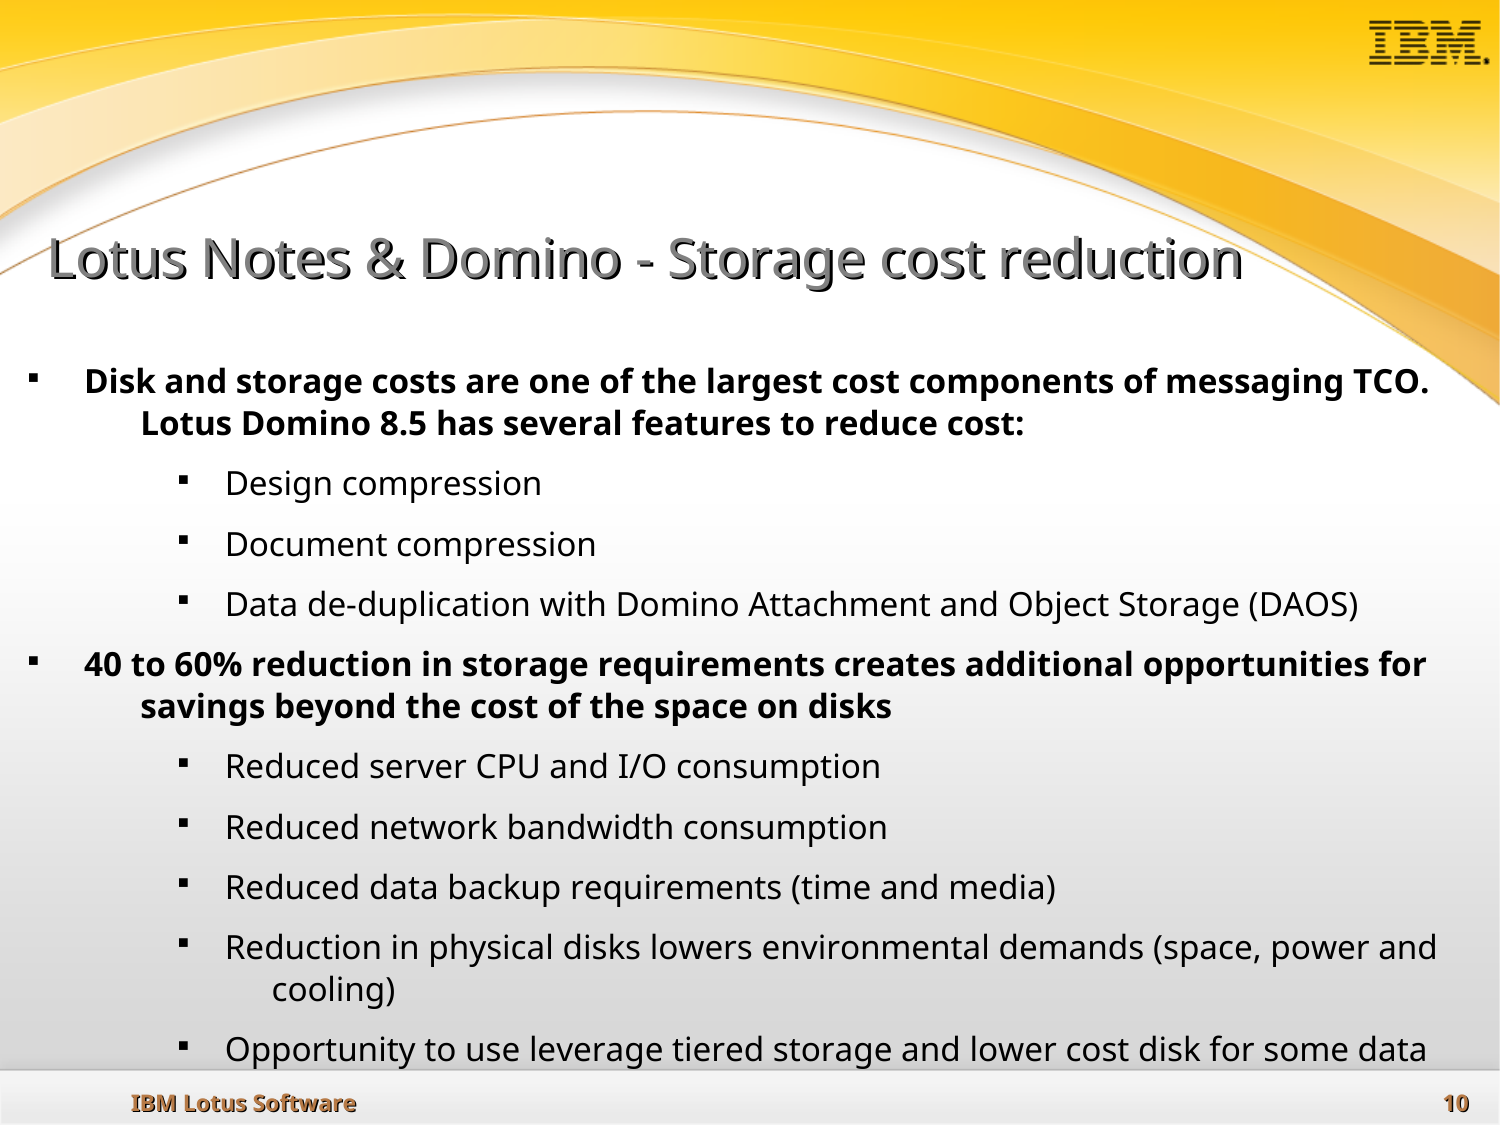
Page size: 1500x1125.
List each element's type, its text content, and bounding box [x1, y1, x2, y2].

picture [0, 0, 1500, 1125]
list Disk and storage costs are one of the largest cost components of messaging TCO. Lotus Domino 8.5 has several features to reduce cost: Design compression Document compression Data de-duplication with Domino Attachment and Object Storage (DAOS) 40 to 60% reduction in storage requirements creates additional opportunities for savings beyond the cost of the space on disks Reduced server CPU and I/O consumption Reduced network bandwidth consumption Reduced data backup requirements (time and media) Reduction in physical disks lowers environmental demands (space, power and cooling) Opportunity to use leverage tiered storage and lower cost disk for some data [27, 360, 1452, 1125]
title Lotus Notes & Domino - Storage cost reduction [31, 213, 1471, 347]
footer IBM Lotus Software [115, 1079, 679, 1125]
